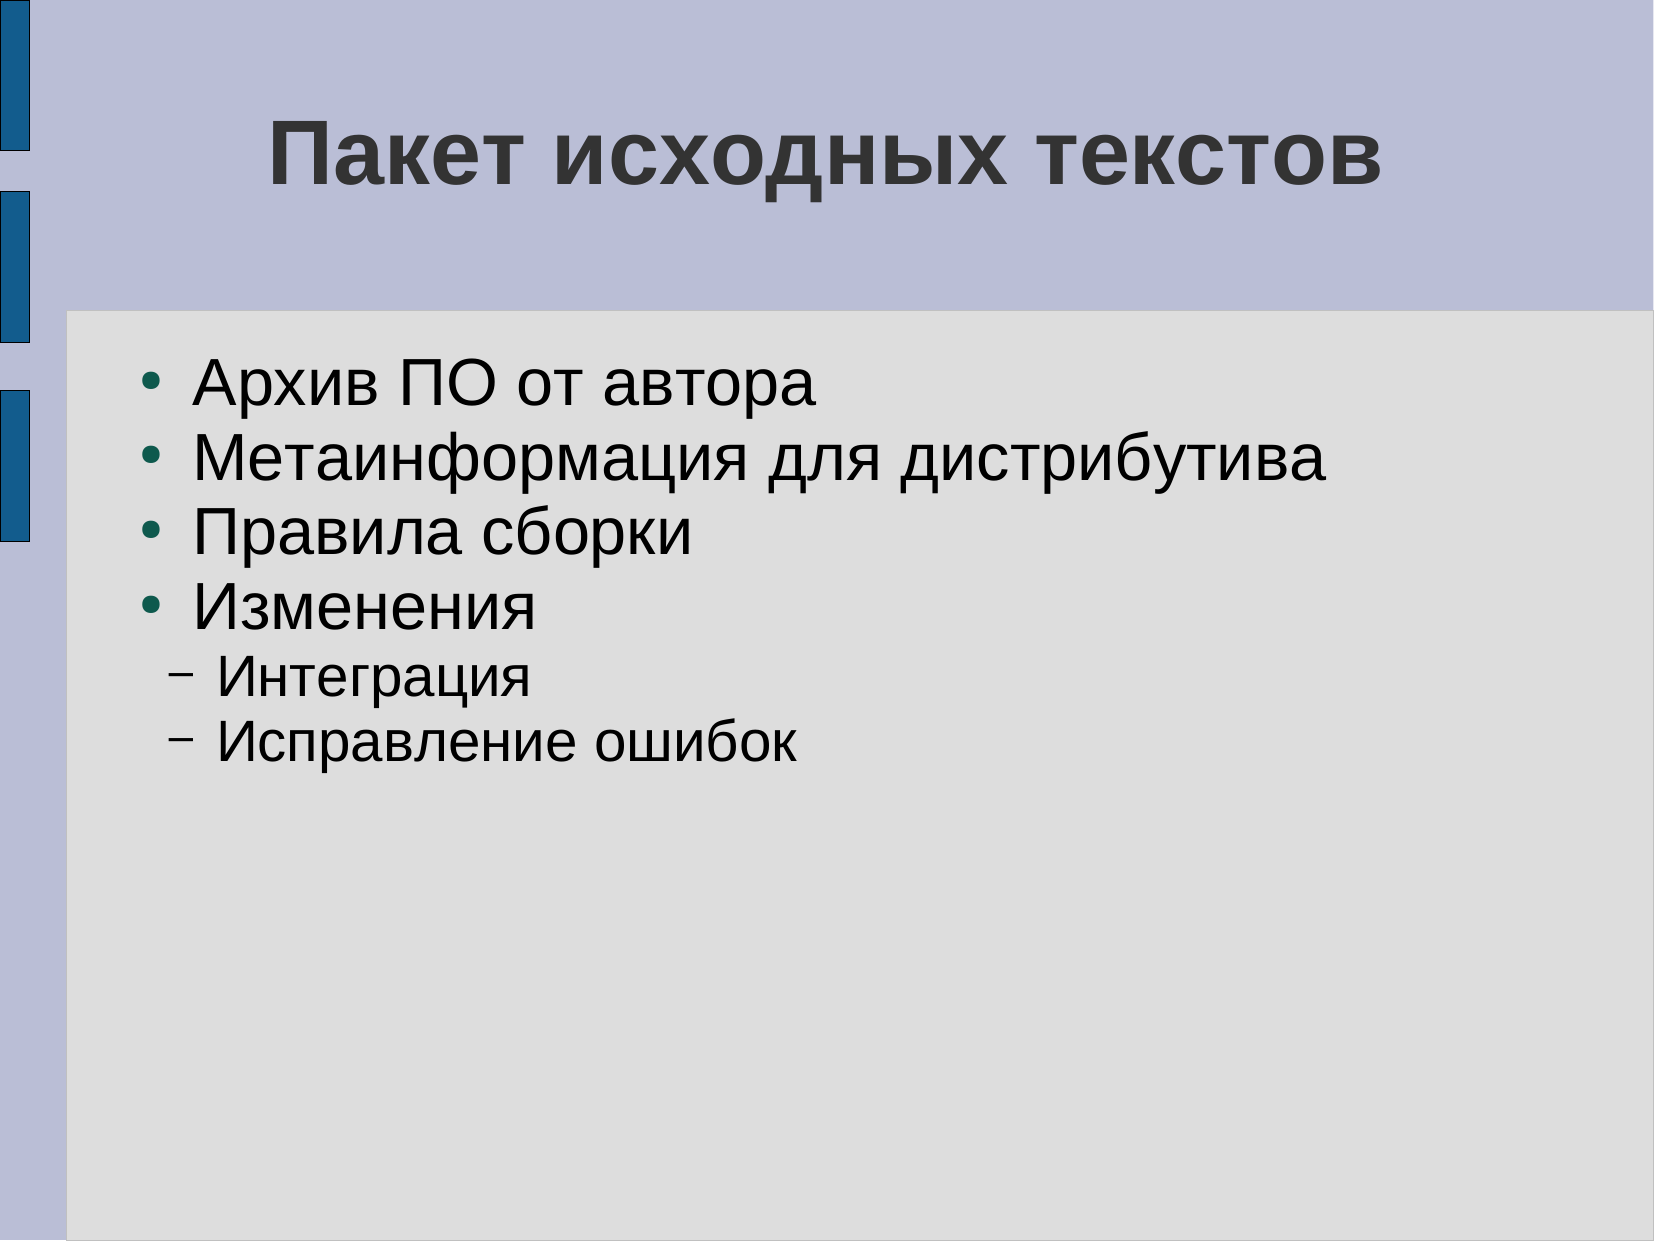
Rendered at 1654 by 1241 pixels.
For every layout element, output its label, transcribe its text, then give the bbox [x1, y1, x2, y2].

list Архив ПО от автора Метаинформация для дистрибутива Правила сборки Изменения Интеграция Исправление ошибок [121, 344, 1534, 1164]
title Пакет исходных текстов [82, 56, 1571, 250]
